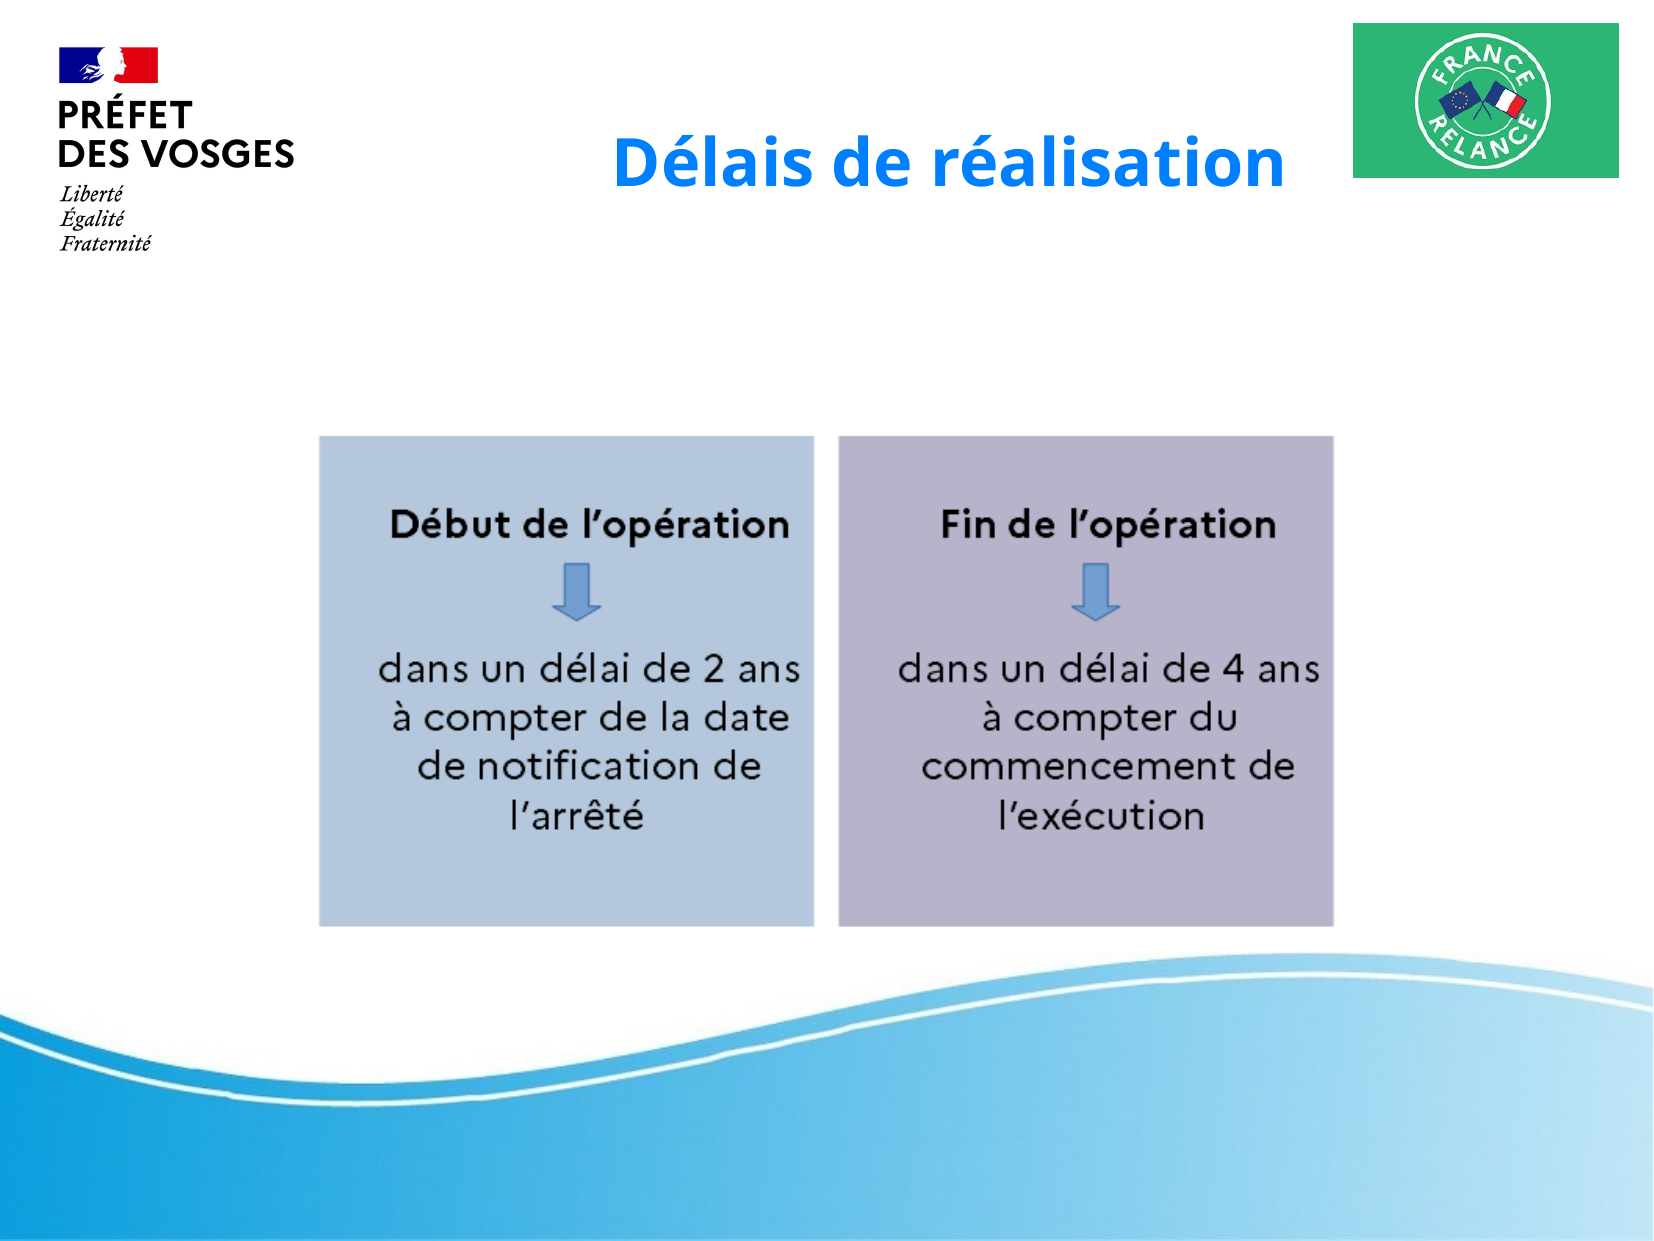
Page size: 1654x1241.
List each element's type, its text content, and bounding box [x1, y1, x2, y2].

picture [300, 419, 1355, 941]
picture [0, 952, 1654, 1241]
title Délais de réalisation [328, 56, 1571, 264]
picture [1353, 23, 1619, 178]
picture [23, 11, 329, 286]
